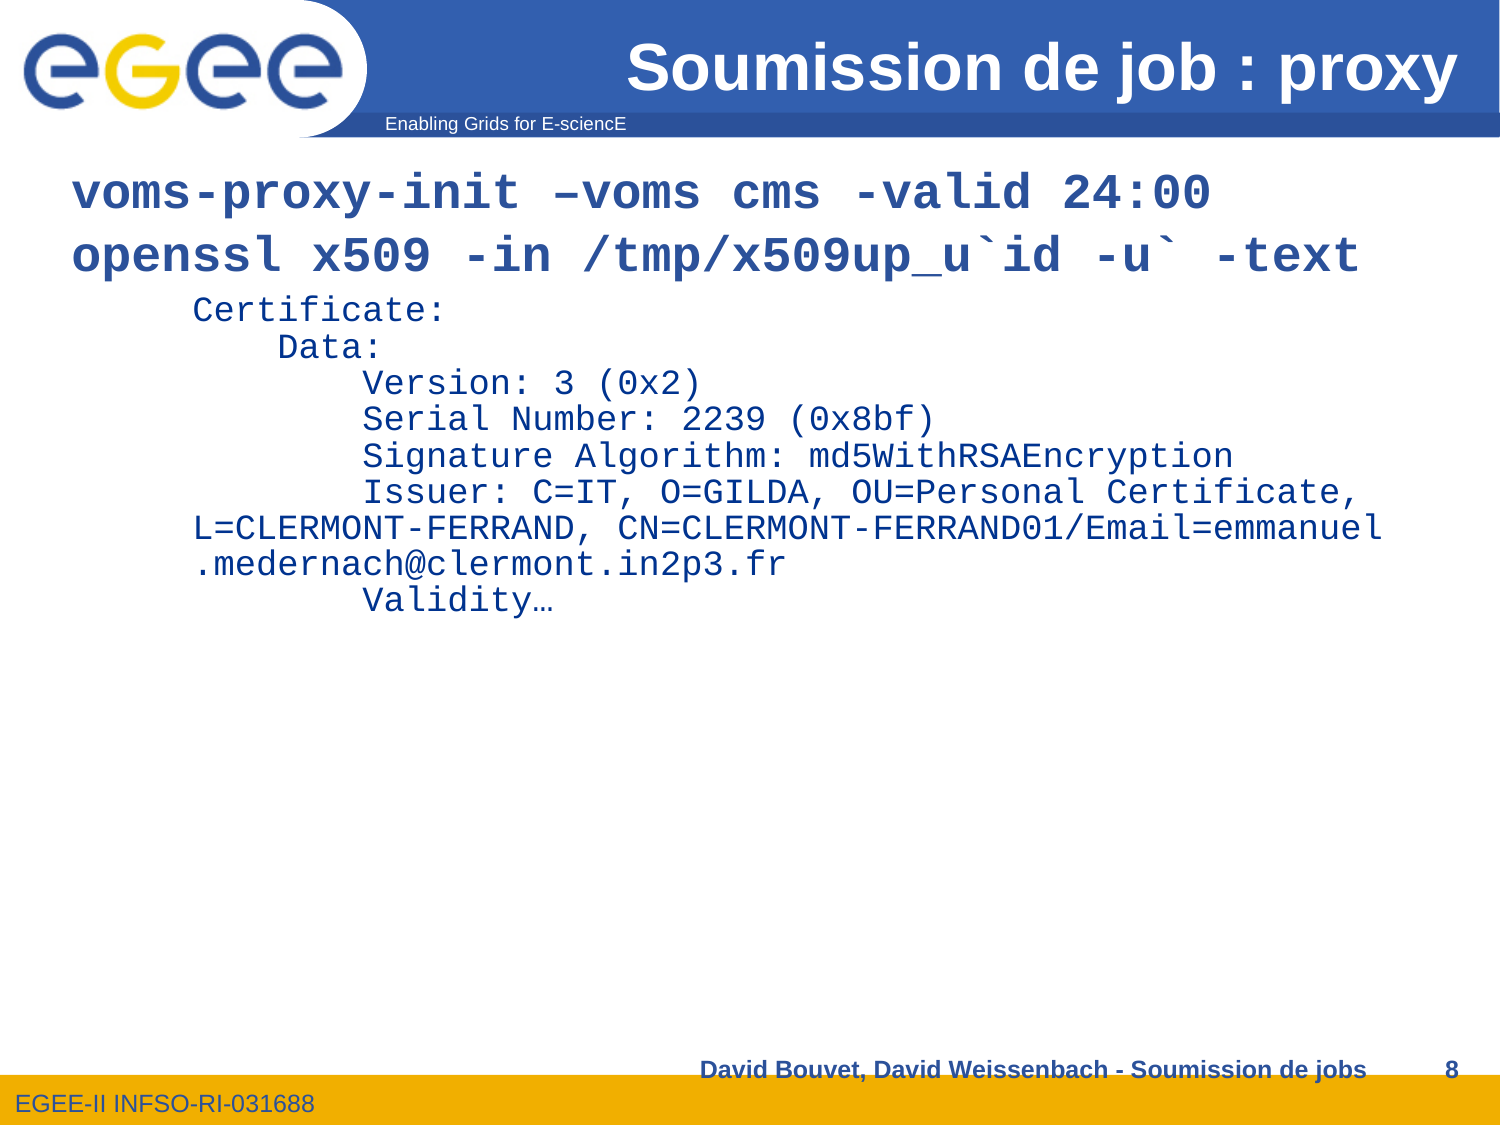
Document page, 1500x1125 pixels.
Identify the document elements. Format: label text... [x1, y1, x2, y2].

picture [18, 30, 349, 112]
list voms-proxy-init –voms cms -valid 24:00 openssl x509 -in /tmp/x509up_u`id -u` -text Certificate: Data: Version: 3 (0x2) Serial Number: 2239 (0x8bf) Signature Algorithm: md5WithRSAEncryption Issuer: C=IT, O=GILDA, OU=Personal Certificate, L=CLERMONT-FERRAND, CN=CLERMONT-FERRAND01/Email=emmanuel .medernach@clermont.in2p3.fr Validity… [56, 159, 1466, 1051]
title Soumission de job : proxy [369, 9, 1475, 126]
